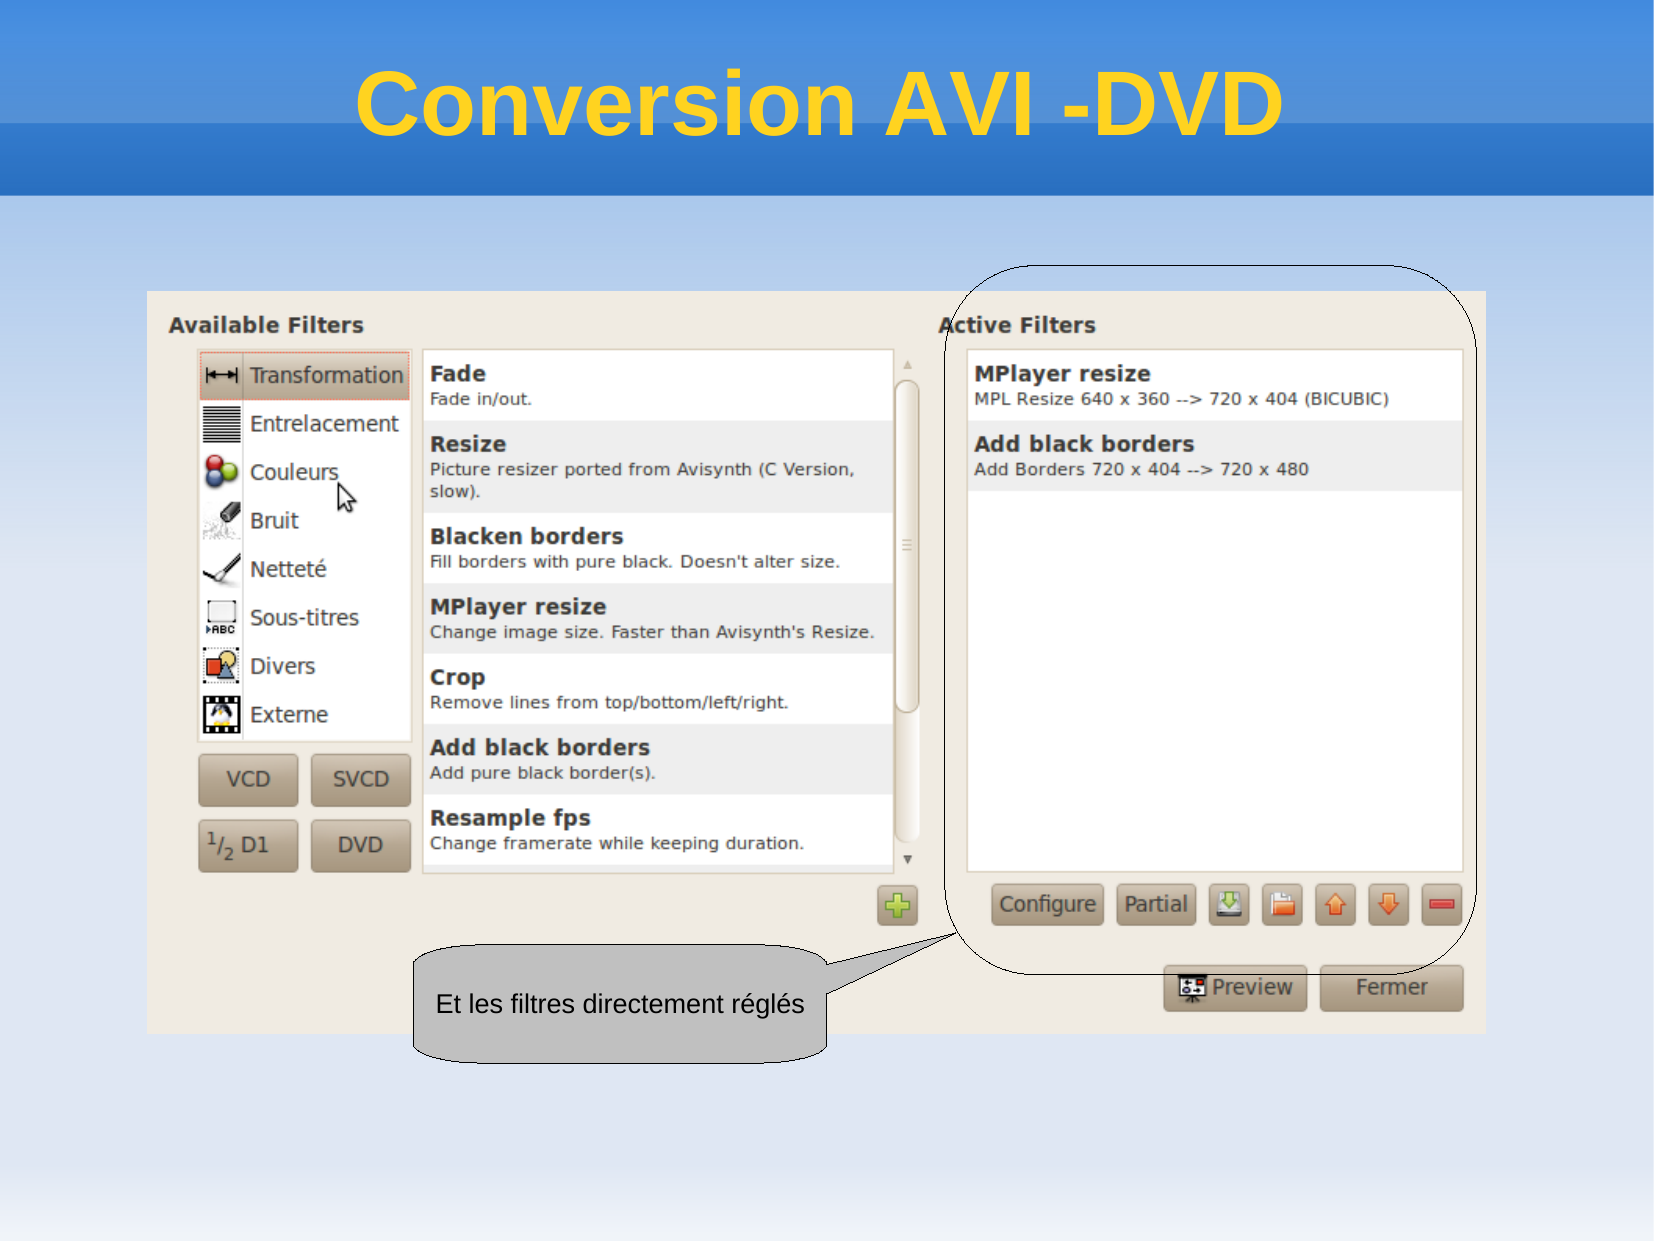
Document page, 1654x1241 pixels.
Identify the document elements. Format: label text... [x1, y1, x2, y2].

text_box [944, 265, 1477, 975]
picture [0, 0, 1654, 1241]
text_box Et les filtres directement réglés [413, 932, 956, 1064]
title Conversion AVI -DVD [76, 7, 1565, 200]
